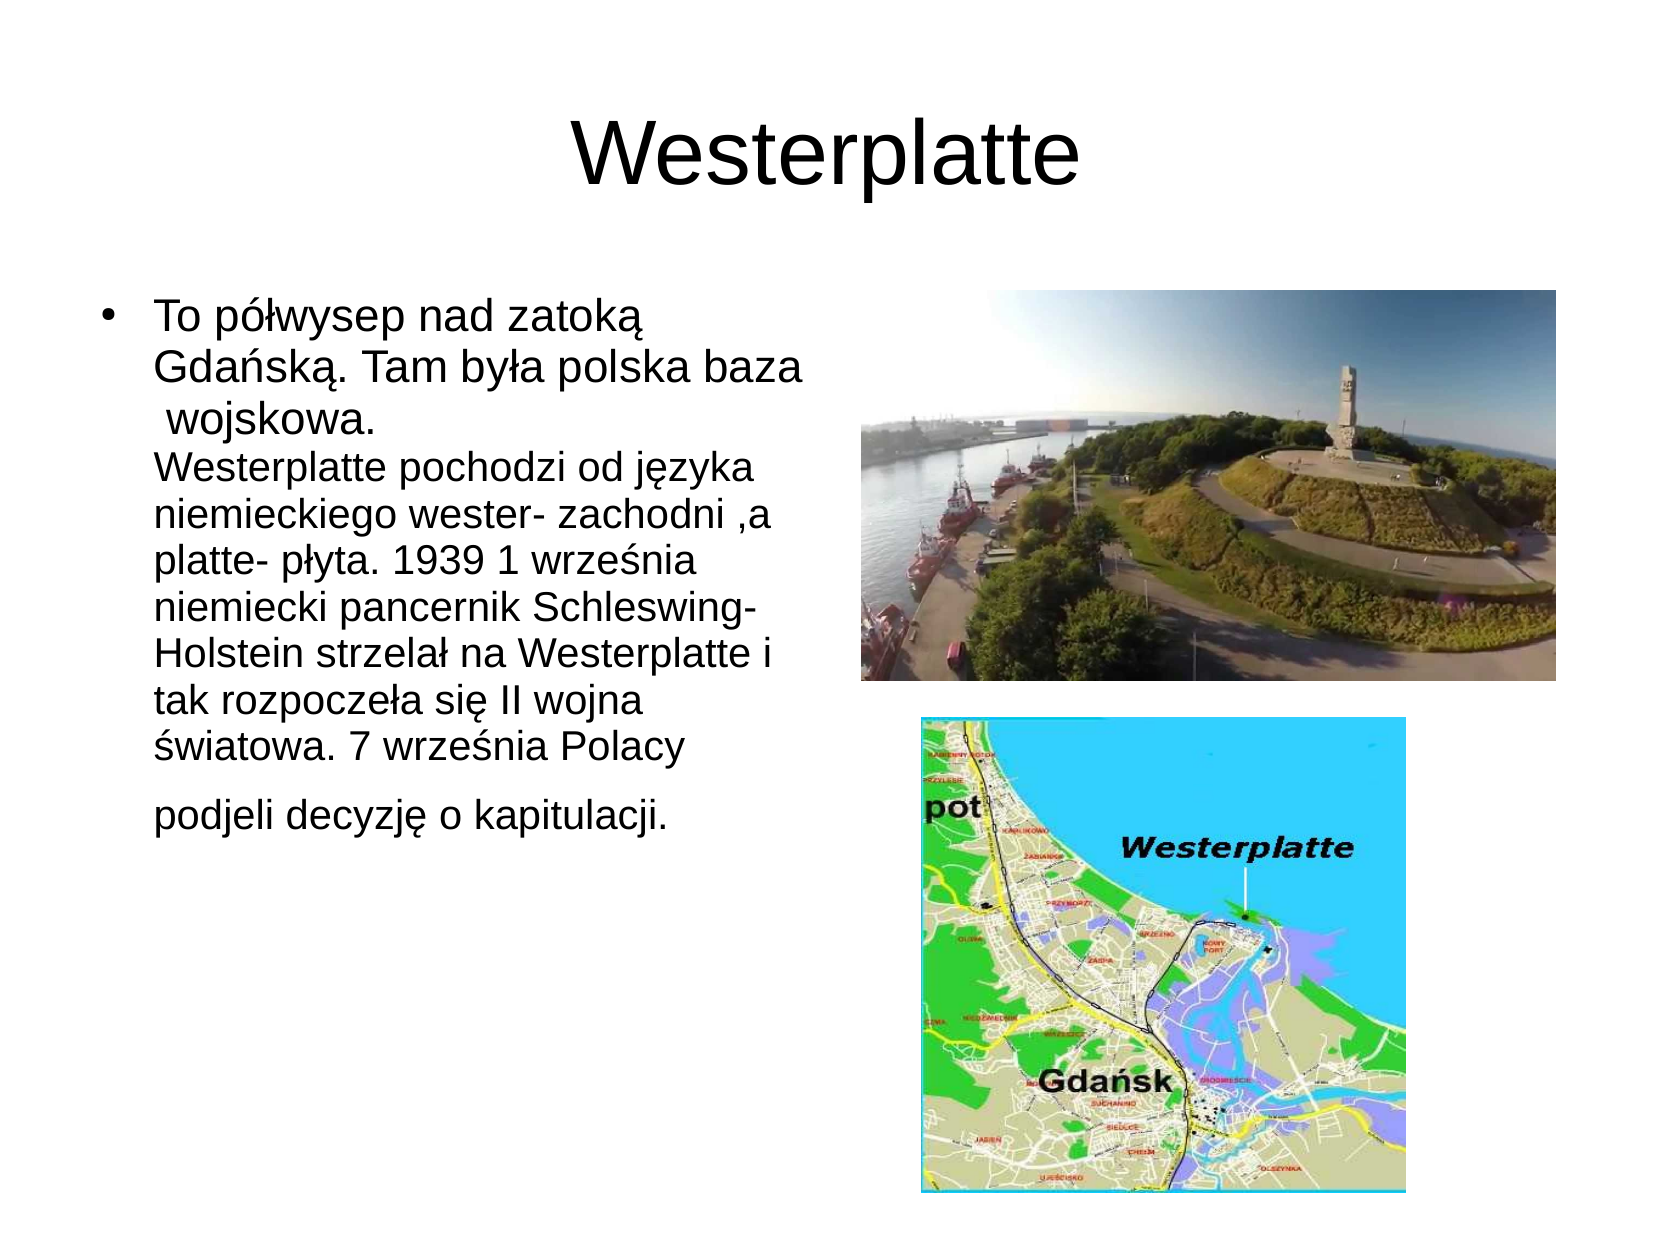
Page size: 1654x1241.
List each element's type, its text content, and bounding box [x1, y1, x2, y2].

title Westerplatte [82, 49, 1571, 257]
picture [921, 717, 1406, 1193]
picture [861, 290, 1556, 681]
list To półwysep nad zatoką Gdańską. Tam była polska baza wojskowa. Westerplatte pochodzi od języka niemieckiego wester- zachodni ,a platte- płyta. 1939 1 września niemiecki pancernik Schleswing-Holstein strzelał na Westerplatte i tak rozpoczeła się II wojna światowa. 7 września Polacy podjeli decyzję o kapitulacji. [82, 290, 809, 1109]
